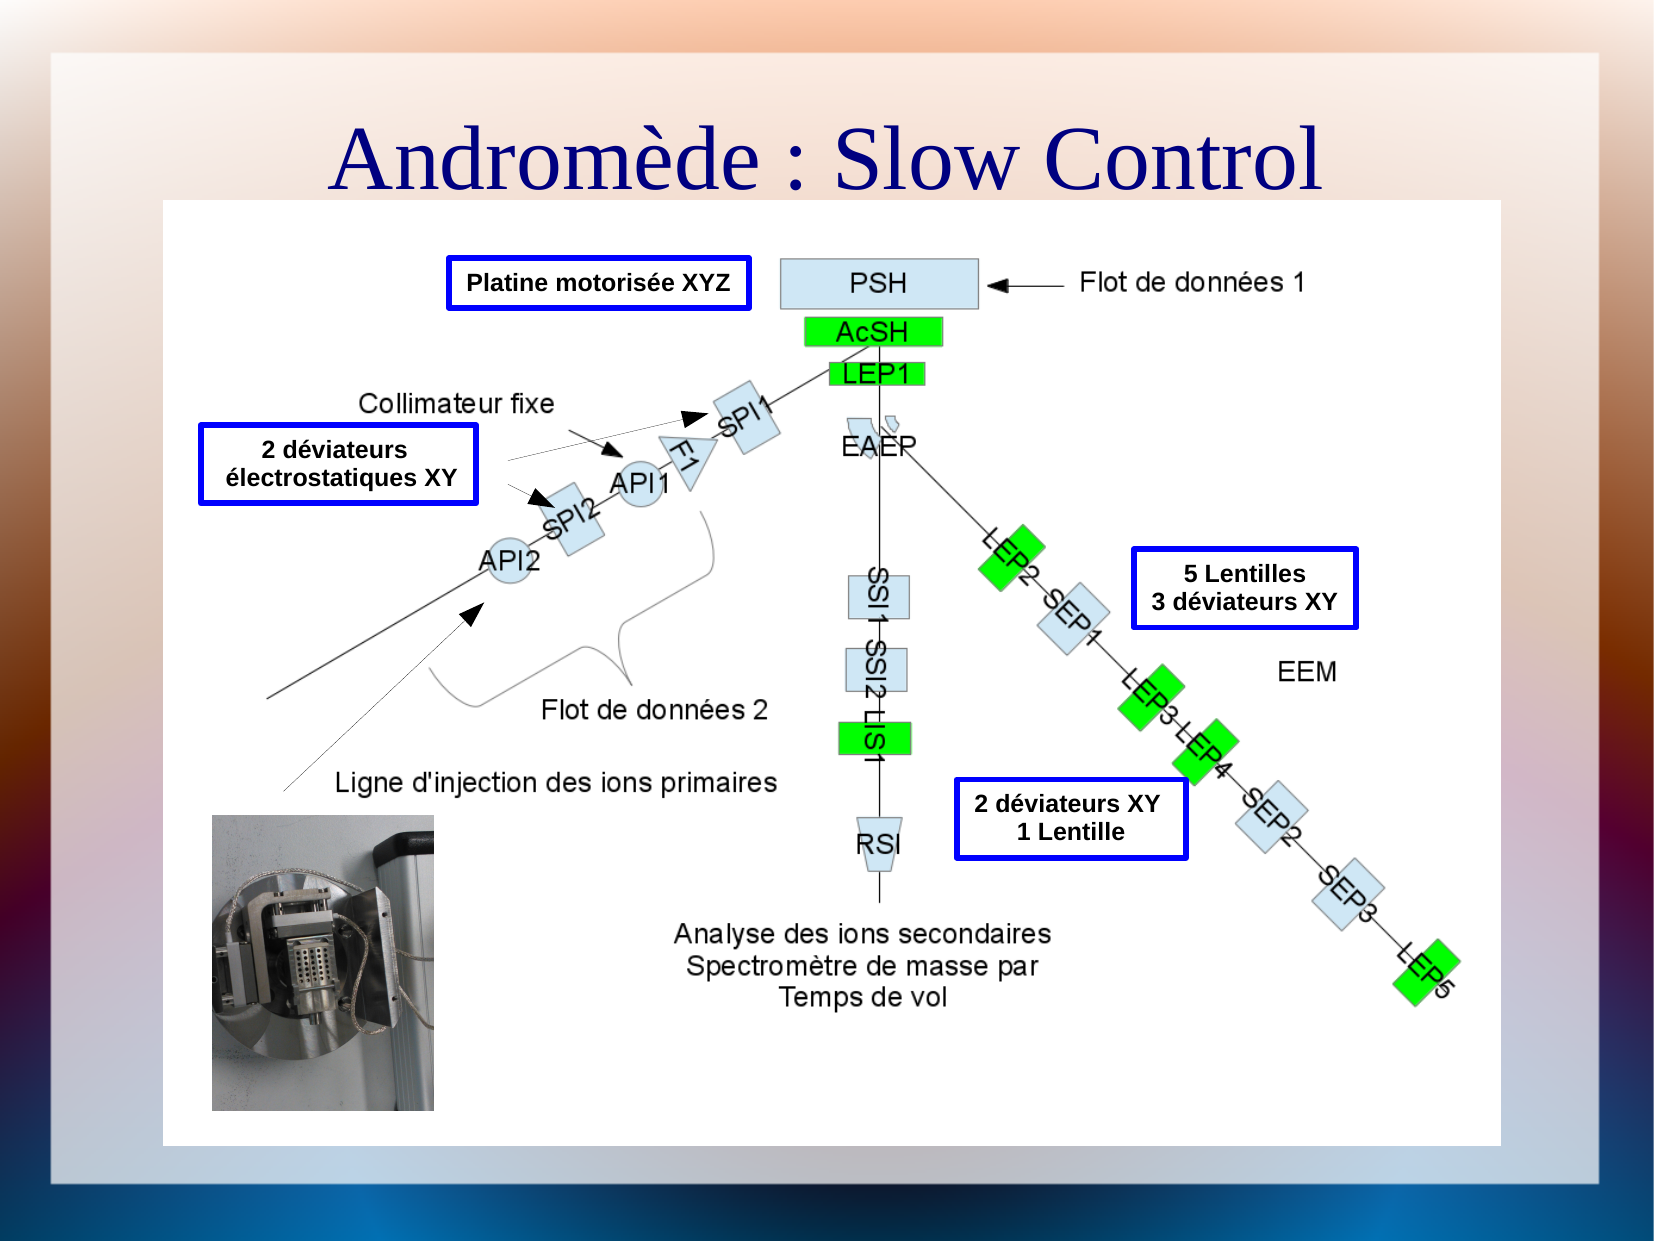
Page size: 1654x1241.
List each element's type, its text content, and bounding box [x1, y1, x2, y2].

text_box 2 déviateurs électrostatiques XY [200, 425, 476, 504]
picture [0, 0, 1654, 1241]
text_box 5 Lentilles 3 déviateurs XY [1133, 549, 1356, 628]
title Andromède : Slow Control [82, 55, 1571, 263]
text_box Platine motorisée XYZ [448, 258, 749, 308]
text_box 2 déviateurs XY 1 Lentille [956, 779, 1186, 858]
